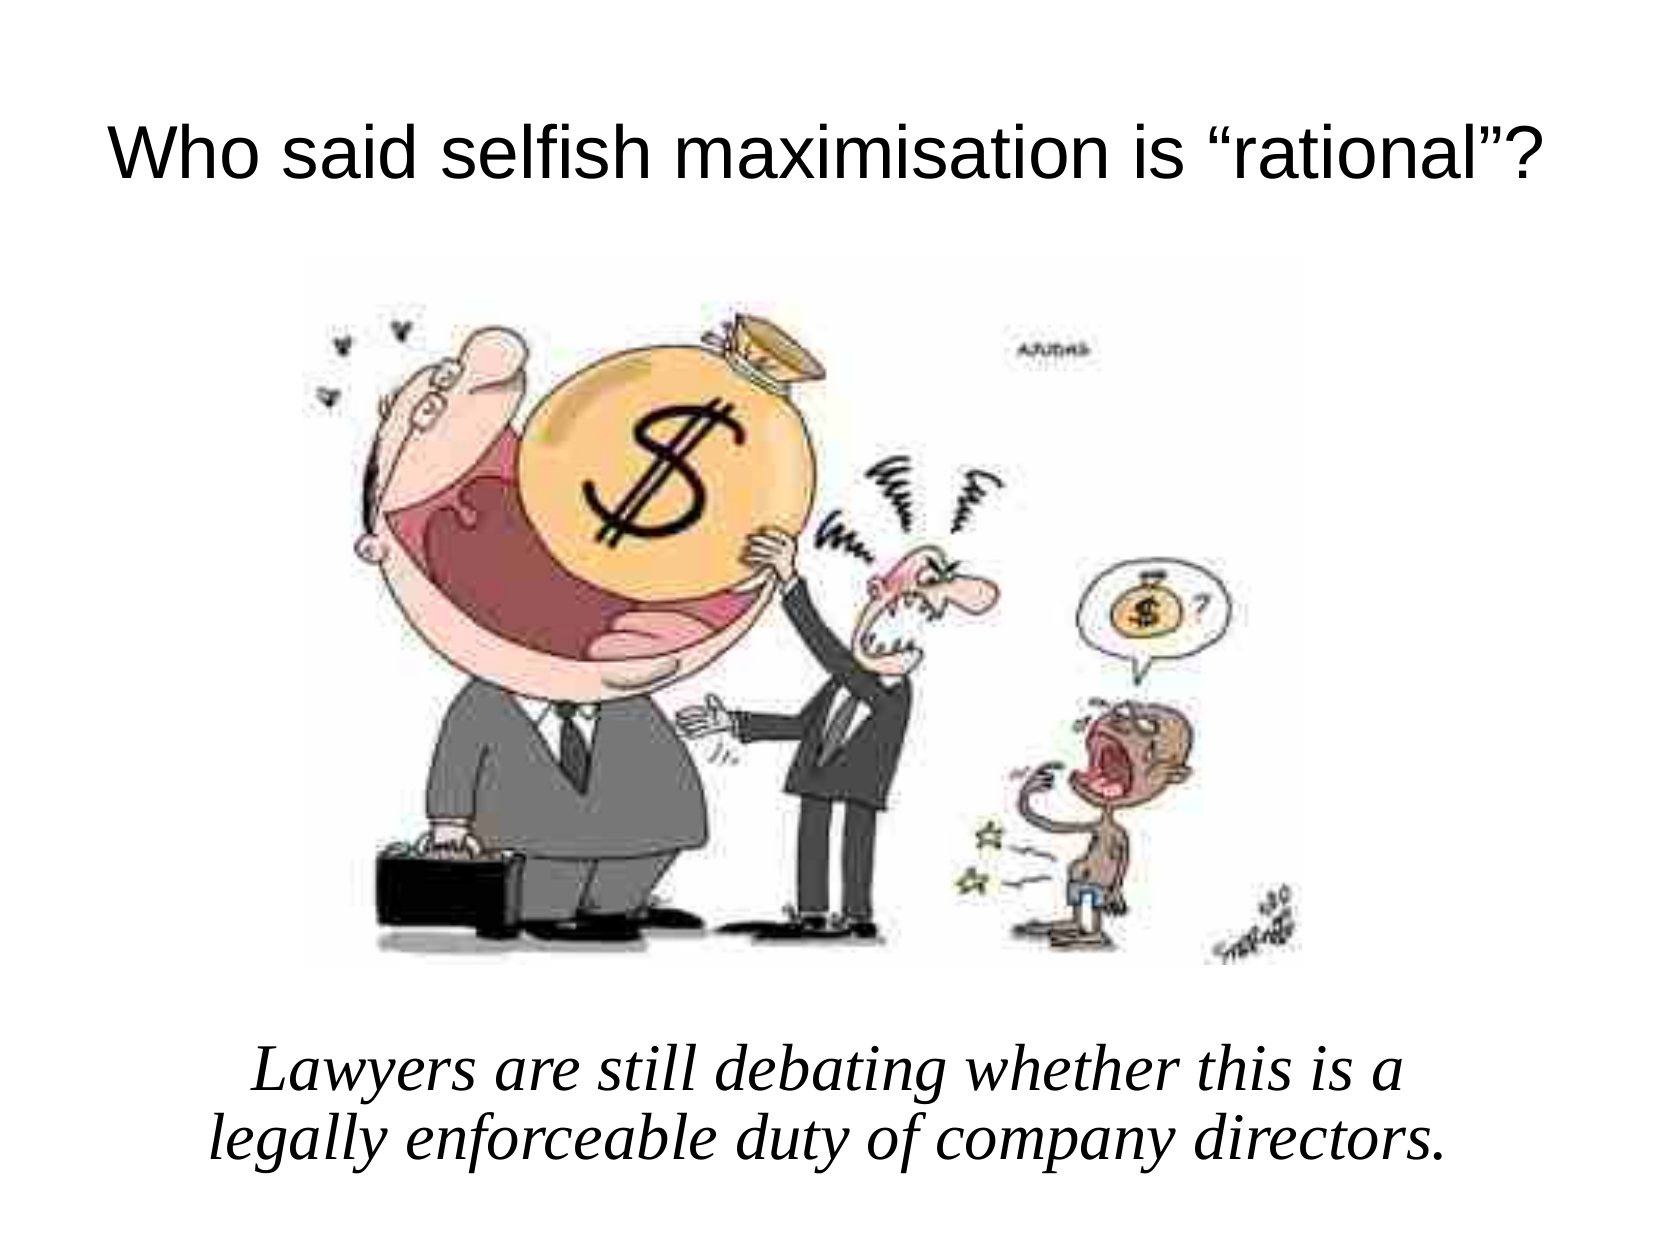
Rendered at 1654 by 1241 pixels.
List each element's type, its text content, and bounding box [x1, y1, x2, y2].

text_box Lawyers are still debating whether this is a legally enforceable duty of company directors. [89, 1059, 1569, 1149]
title Who said selfish maximisation is “rational”? [0, 49, 1653, 257]
picture [302, 257, 1302, 965]
